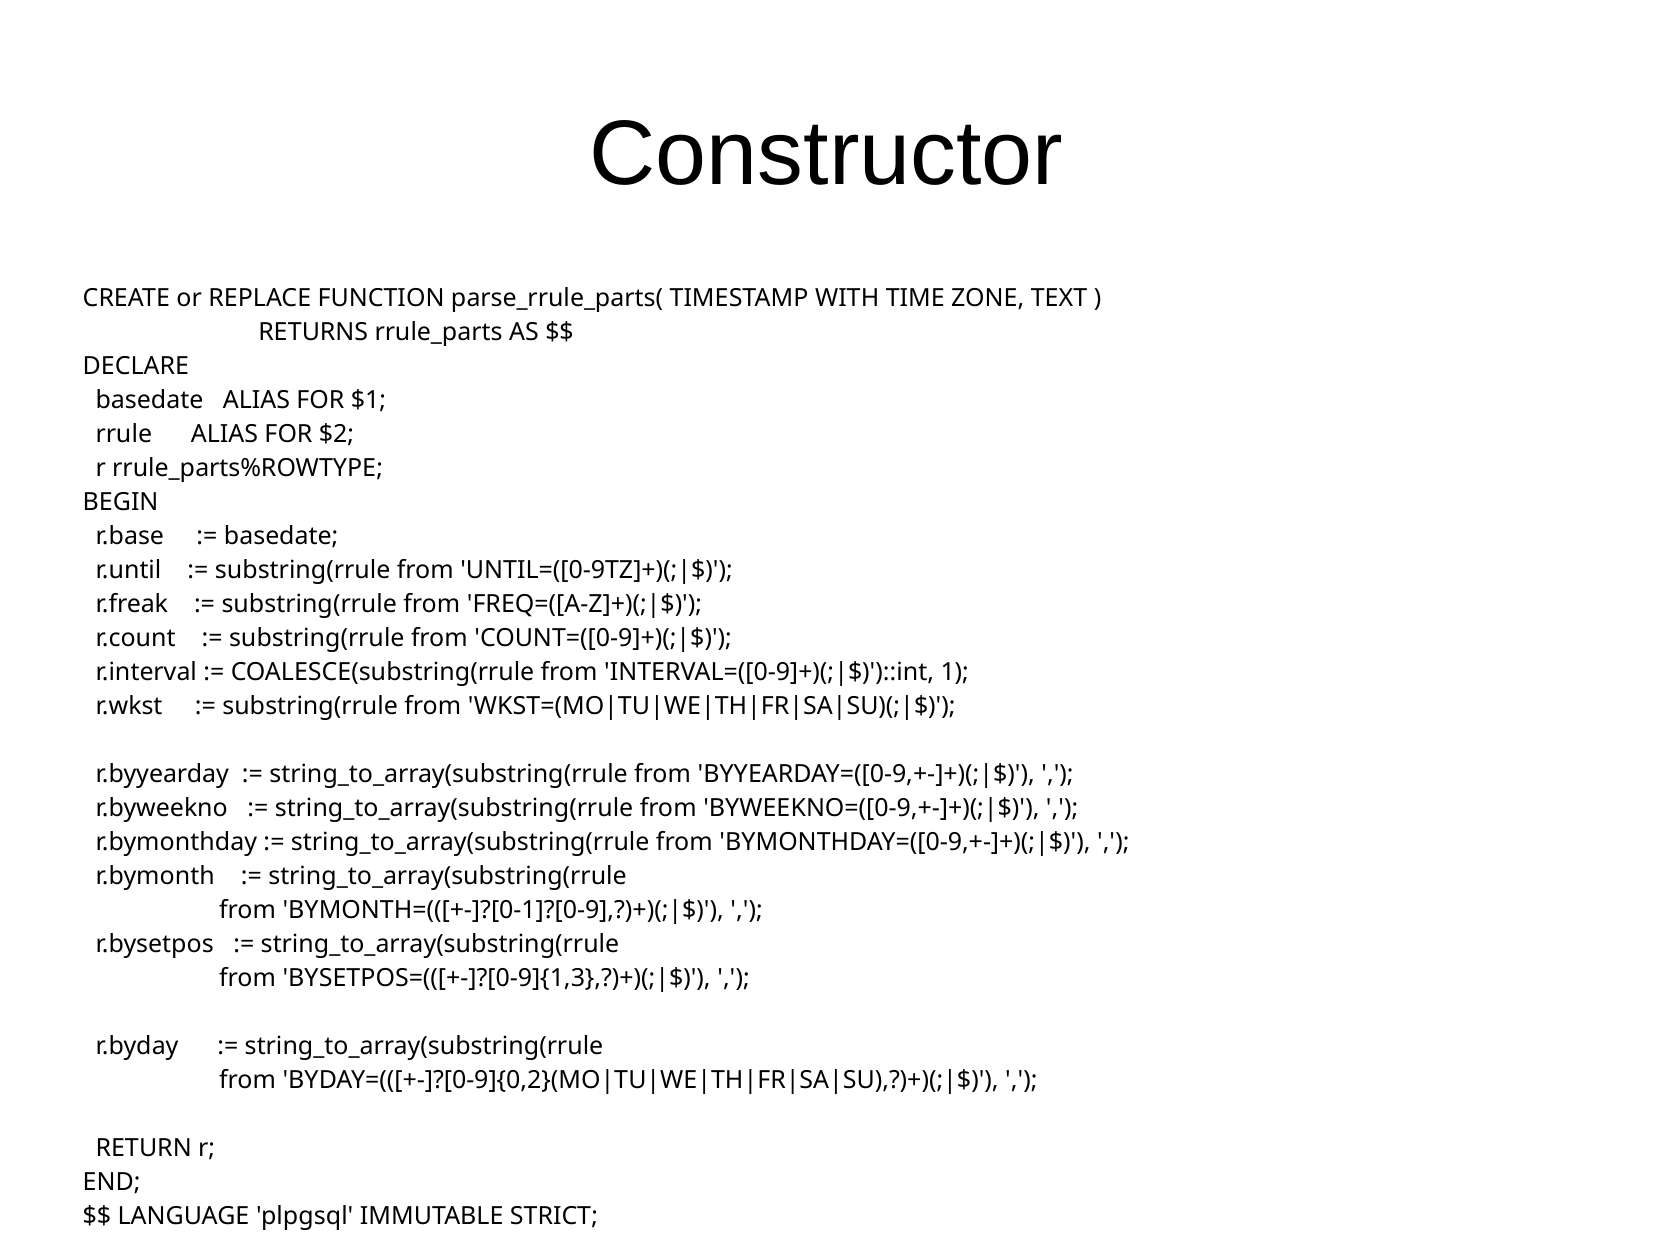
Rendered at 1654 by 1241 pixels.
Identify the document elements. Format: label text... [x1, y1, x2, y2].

title Constructor [82, 49, 1571, 257]
text_box CREATE or REPLACE FUNCTION parse_rrule_parts( TIMESTAMP WITH TIME ZONE, TEXT ) RETURNS rrule_parts AS $$ DECLARE basedate ALIAS FOR $1; rrule ALIAS FOR $2; r rrule_parts%ROWTYPE; BEGIN r.base := basedate; r.until := substring(rrule from 'UNTIL=([0-9TZ]+)(;|$)'); r.freak := substring(rrule from 'FREQ=([A-Z]+)(;|$)'); r.count := substring(rrule from 'COUNT=([0-9]+)(;|$)'); r.interval := COALESCE(substring(rrule from 'INTERVAL=([0-9]+)(;|$)')::int, 1); r.wkst := substring(rrule from 'WKST=(MO|TU|WE|TH|FR|SA|SU)(;|$)'); r.byyearday := string_to_array(substring(rrule from 'BYYEARDAY=([0-9,+-]+)(;|$)'), ','); r.byweekno := string_to_array(substring(rrule from 'BYWEEKNO=([0-9,+-]+)(;|$)'), ','); r.bymonthday := string_to_array(substring(rrule from 'BYMONTHDAY=([0-9,+-]+)(;|$)'), ','); r.bymonth := string_to_array(substring(rrule from 'BYMONTH=(([+-]?[0-1]?[0-9],?)+)(;|$)'), ','); r.bysetpos := string_to_array(substring(rrule from 'BYSETPOS=(([+-]?[0-9]{1,3},?)+)(;|$)'), ','); r.byday := string_to_array(substring(rrule from 'BYDAY=(([+-]?[0-9]{0,2}(MO|TU|WE|TH|FR|SA|SU),?)+)(;|$)'), ','); RETURN r; END; $$ LANGUAGE 'plpgsql' IMMUTABLE STRICT; [82, 279, 1571, 1152]
